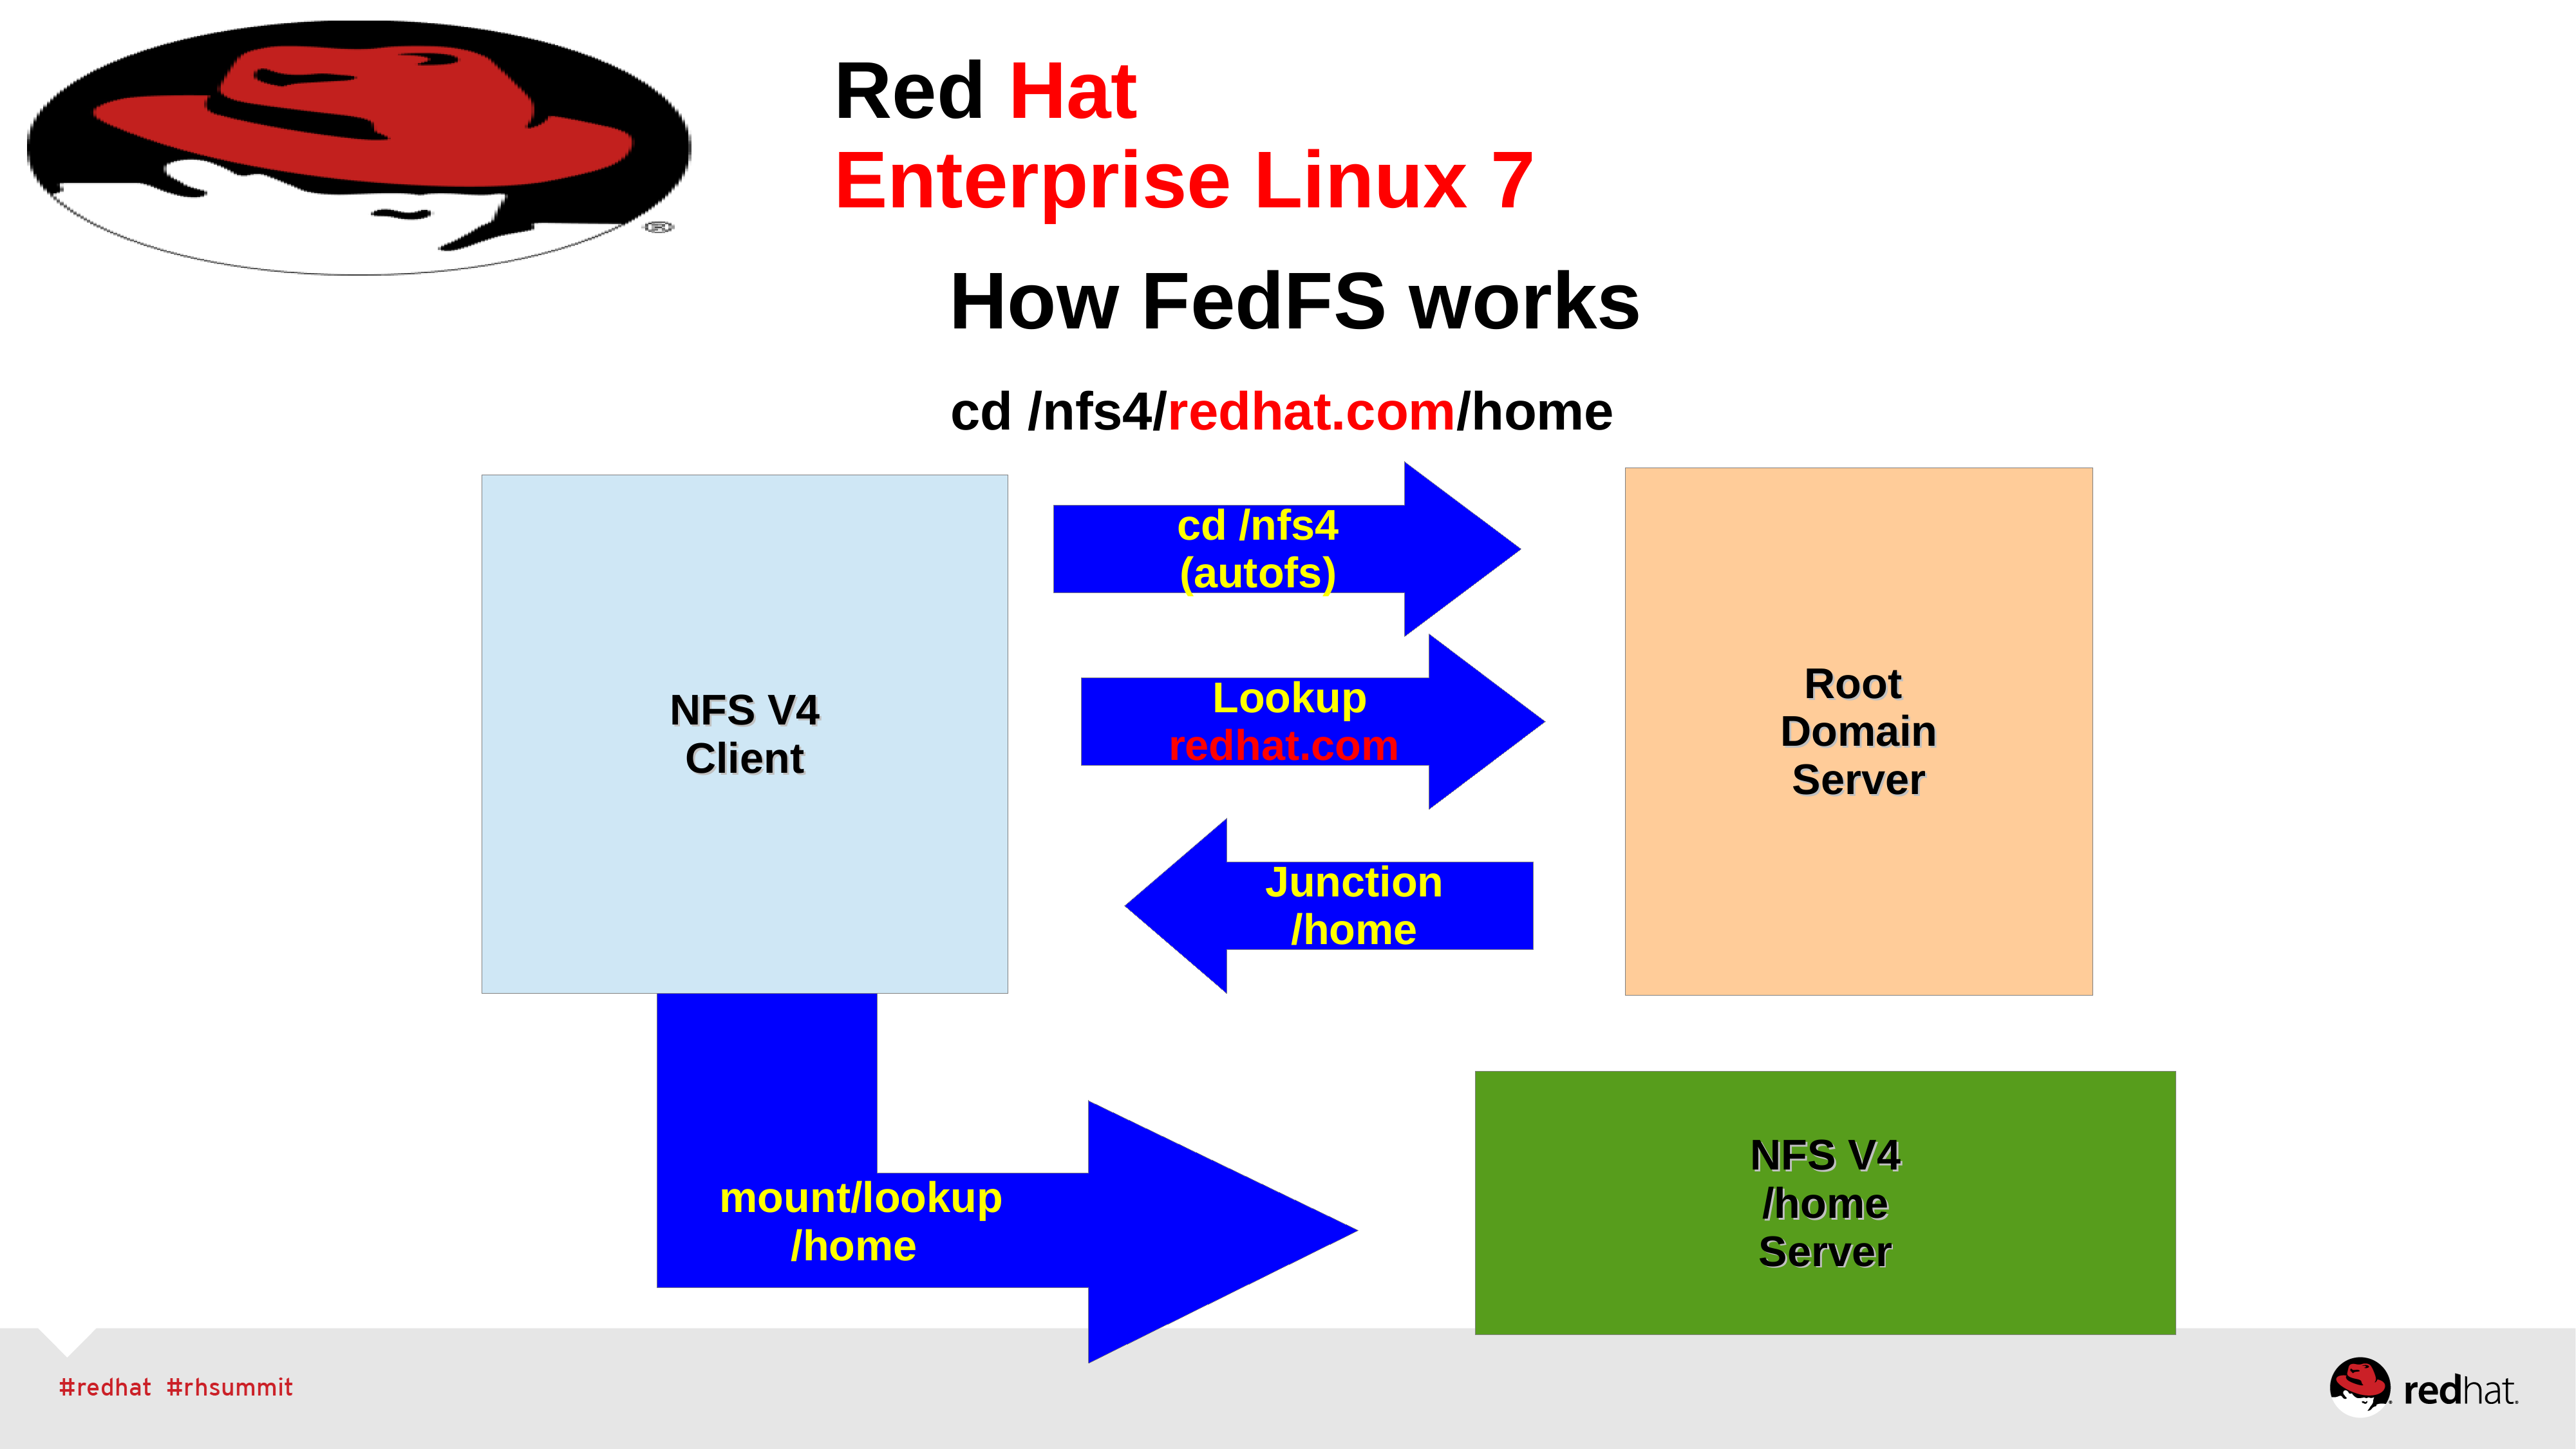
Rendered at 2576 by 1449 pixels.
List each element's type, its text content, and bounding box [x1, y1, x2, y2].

text_box NFS V4 Client [482, 475, 1008, 994]
text_box Junction /home [1124, 818, 1534, 994]
text_box How FedFS works [919, 251, 1673, 351]
text_box [657, 993, 1359, 1363]
text_box NFS V4 /home Server [1475, 1071, 2176, 1335]
text_box Red Hat Enterprise Linux 7 [824, 40, 2454, 275]
text_box cd /nfs4 (autofs) [1053, 461, 1521, 637]
picture [0, 0, 2576, 1449]
text_box cd /nfs4/redhat.com/home [941, 376, 1651, 446]
text_box Lookup redhat.com [1081, 634, 1546, 810]
text_box Root Domain Server [1625, 468, 2093, 996]
text_box mount/lookup /home [710, 1168, 1201, 1285]
